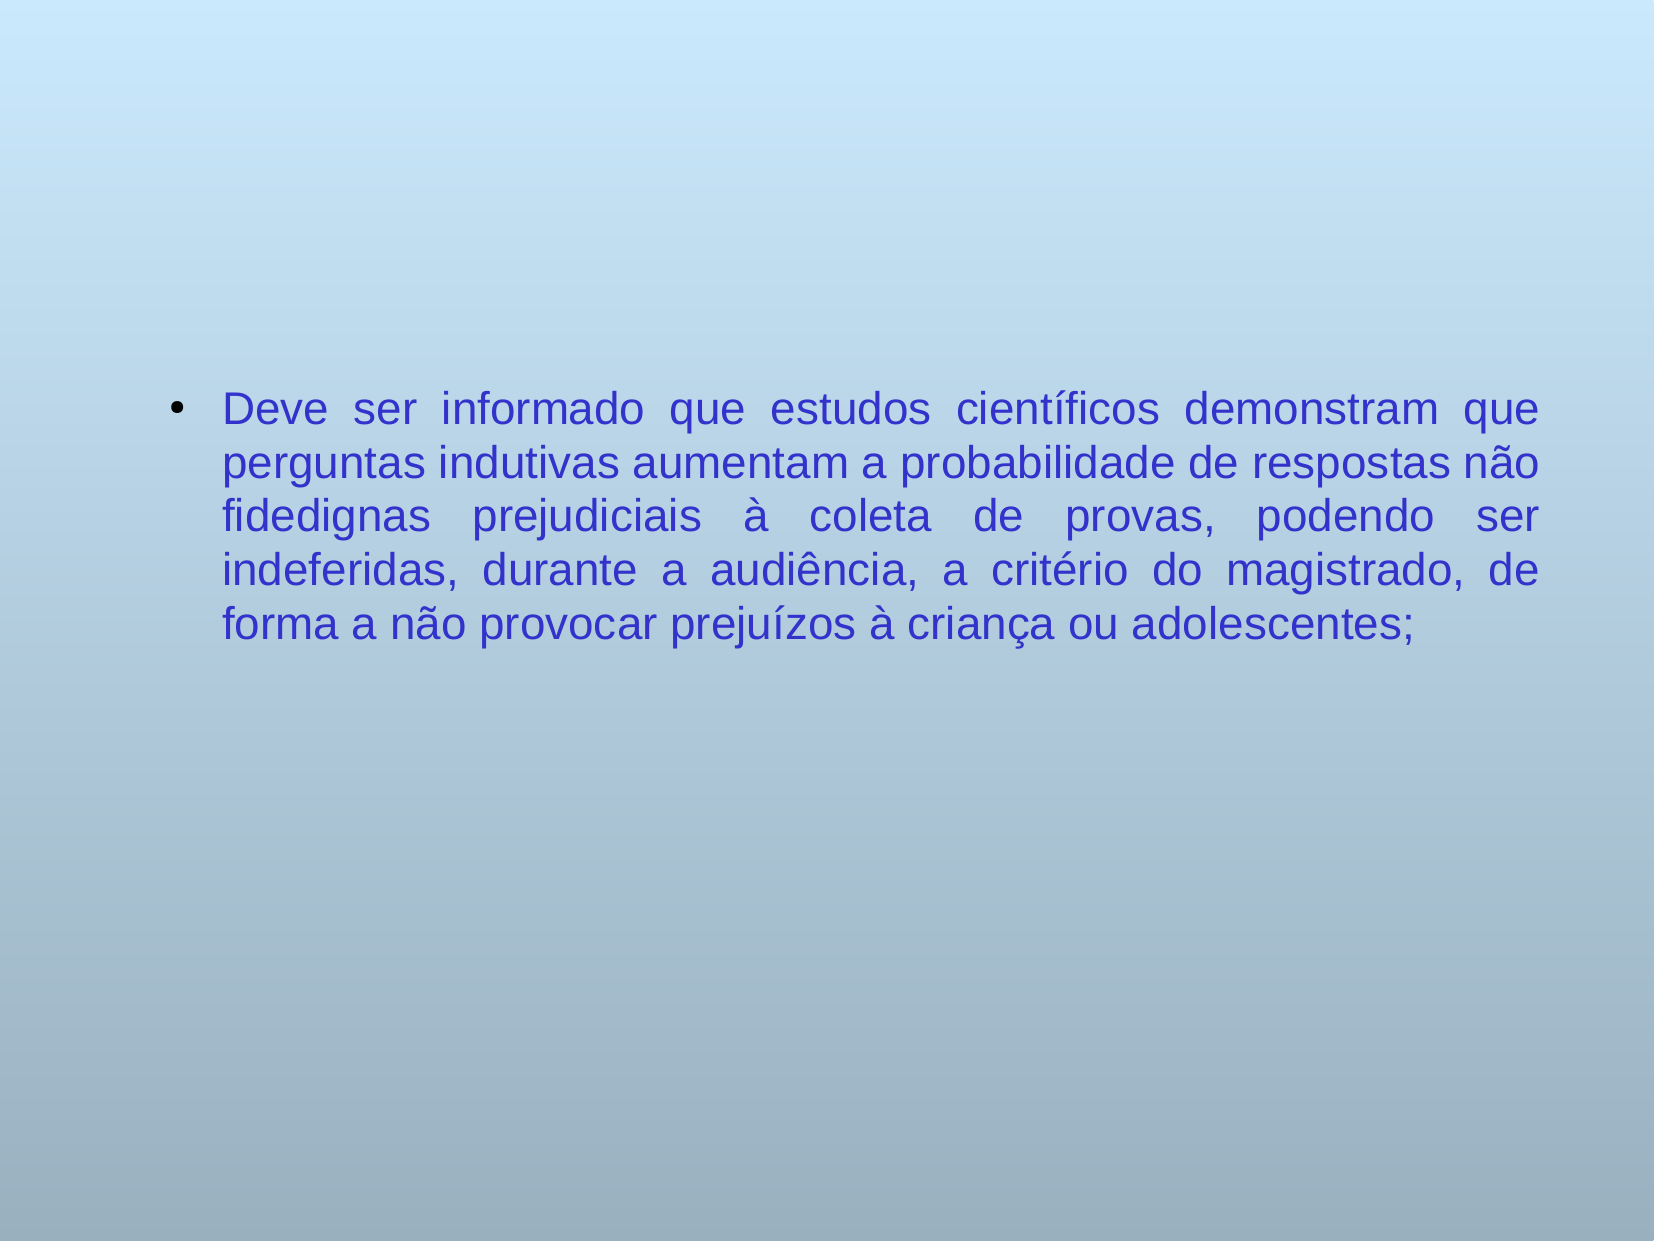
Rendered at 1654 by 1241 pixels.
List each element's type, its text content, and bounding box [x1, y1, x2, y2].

list Deve ser informado que estudos científicos demonstram que perguntas indutivas aumentam a probabilidade de respostas não fidedignas prejudiciais à coleta de provas, podendo ser indeferidas, durante a audiência, a critério do magistrado, de forma a não provocar prejuízos à criança ou adolescentes; [136, 372, 1556, 1117]
